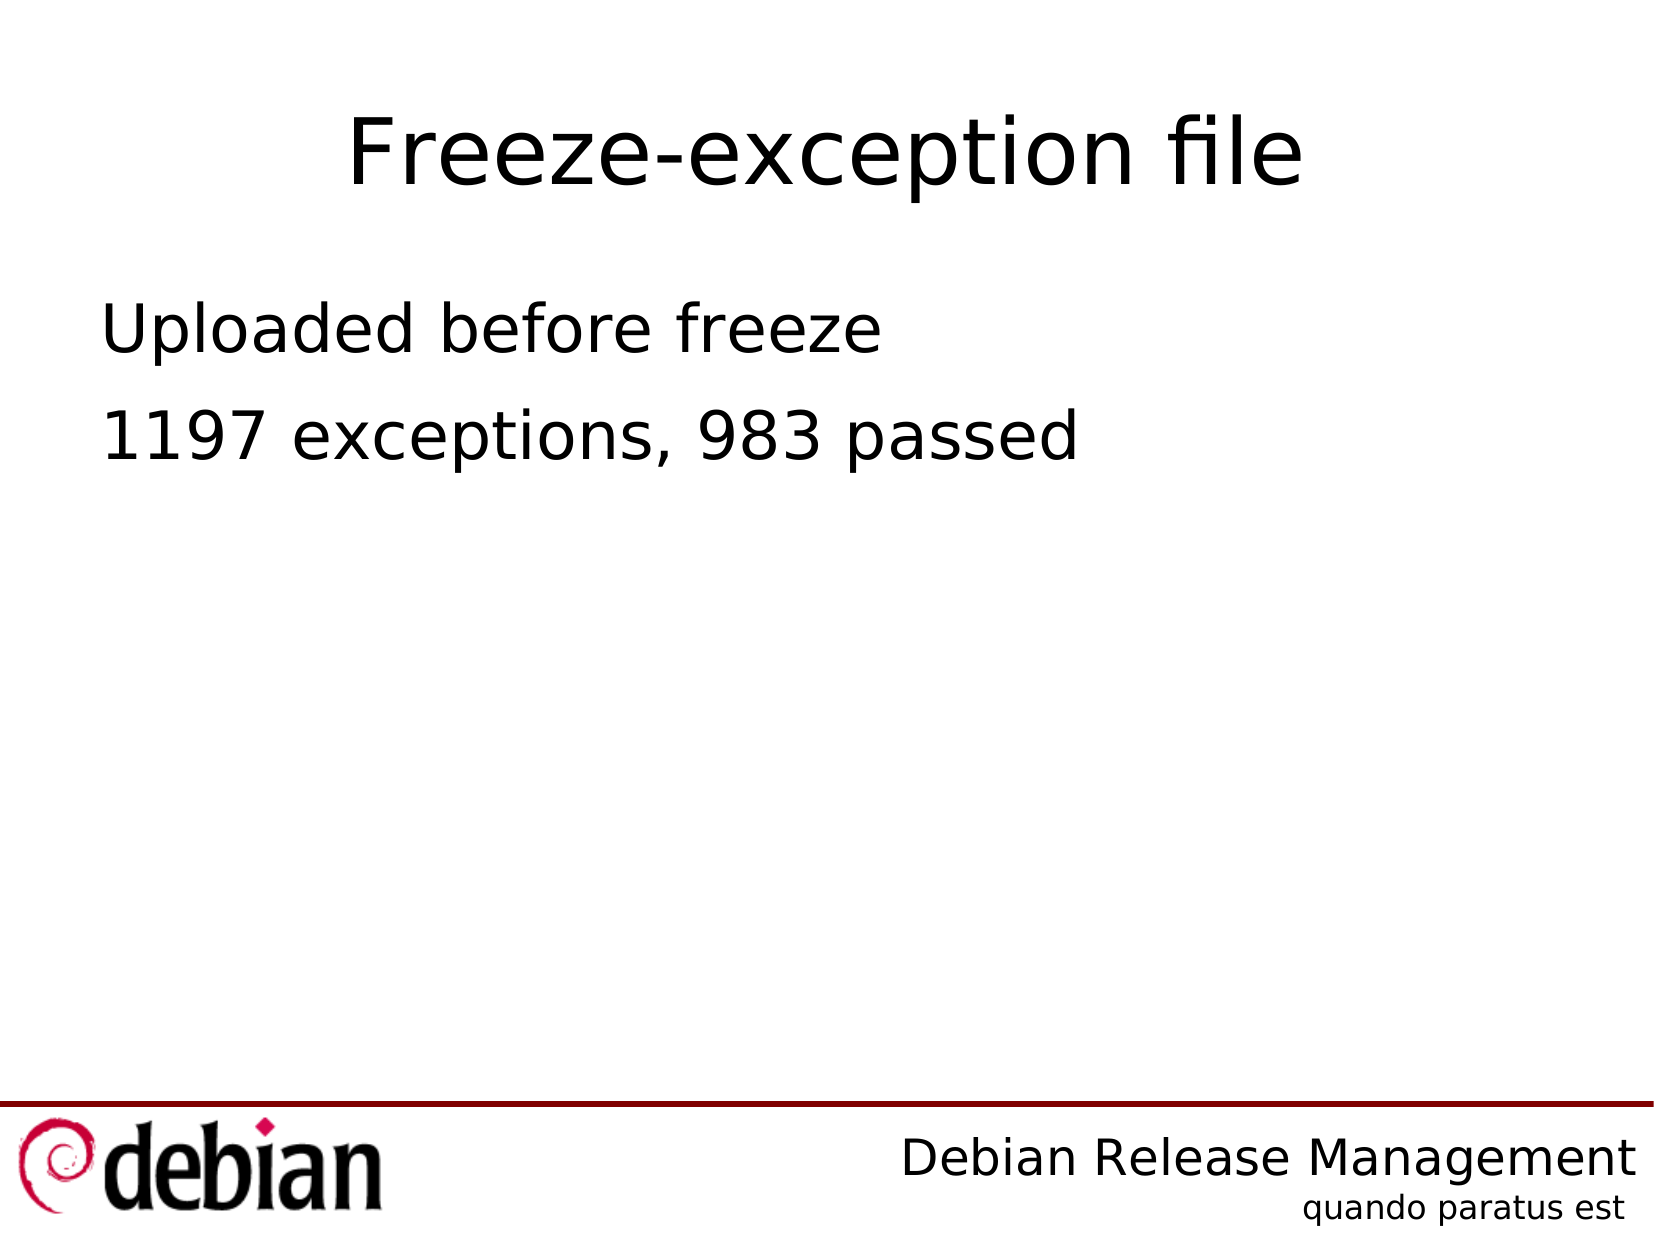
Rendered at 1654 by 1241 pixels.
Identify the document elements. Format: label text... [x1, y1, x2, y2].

list Uploaded before freeze 1197 exceptions, 983 passed [82, 290, 1571, 1094]
picture [16, 1110, 420, 1239]
title Freeze-exception file [82, 56, 1571, 250]
